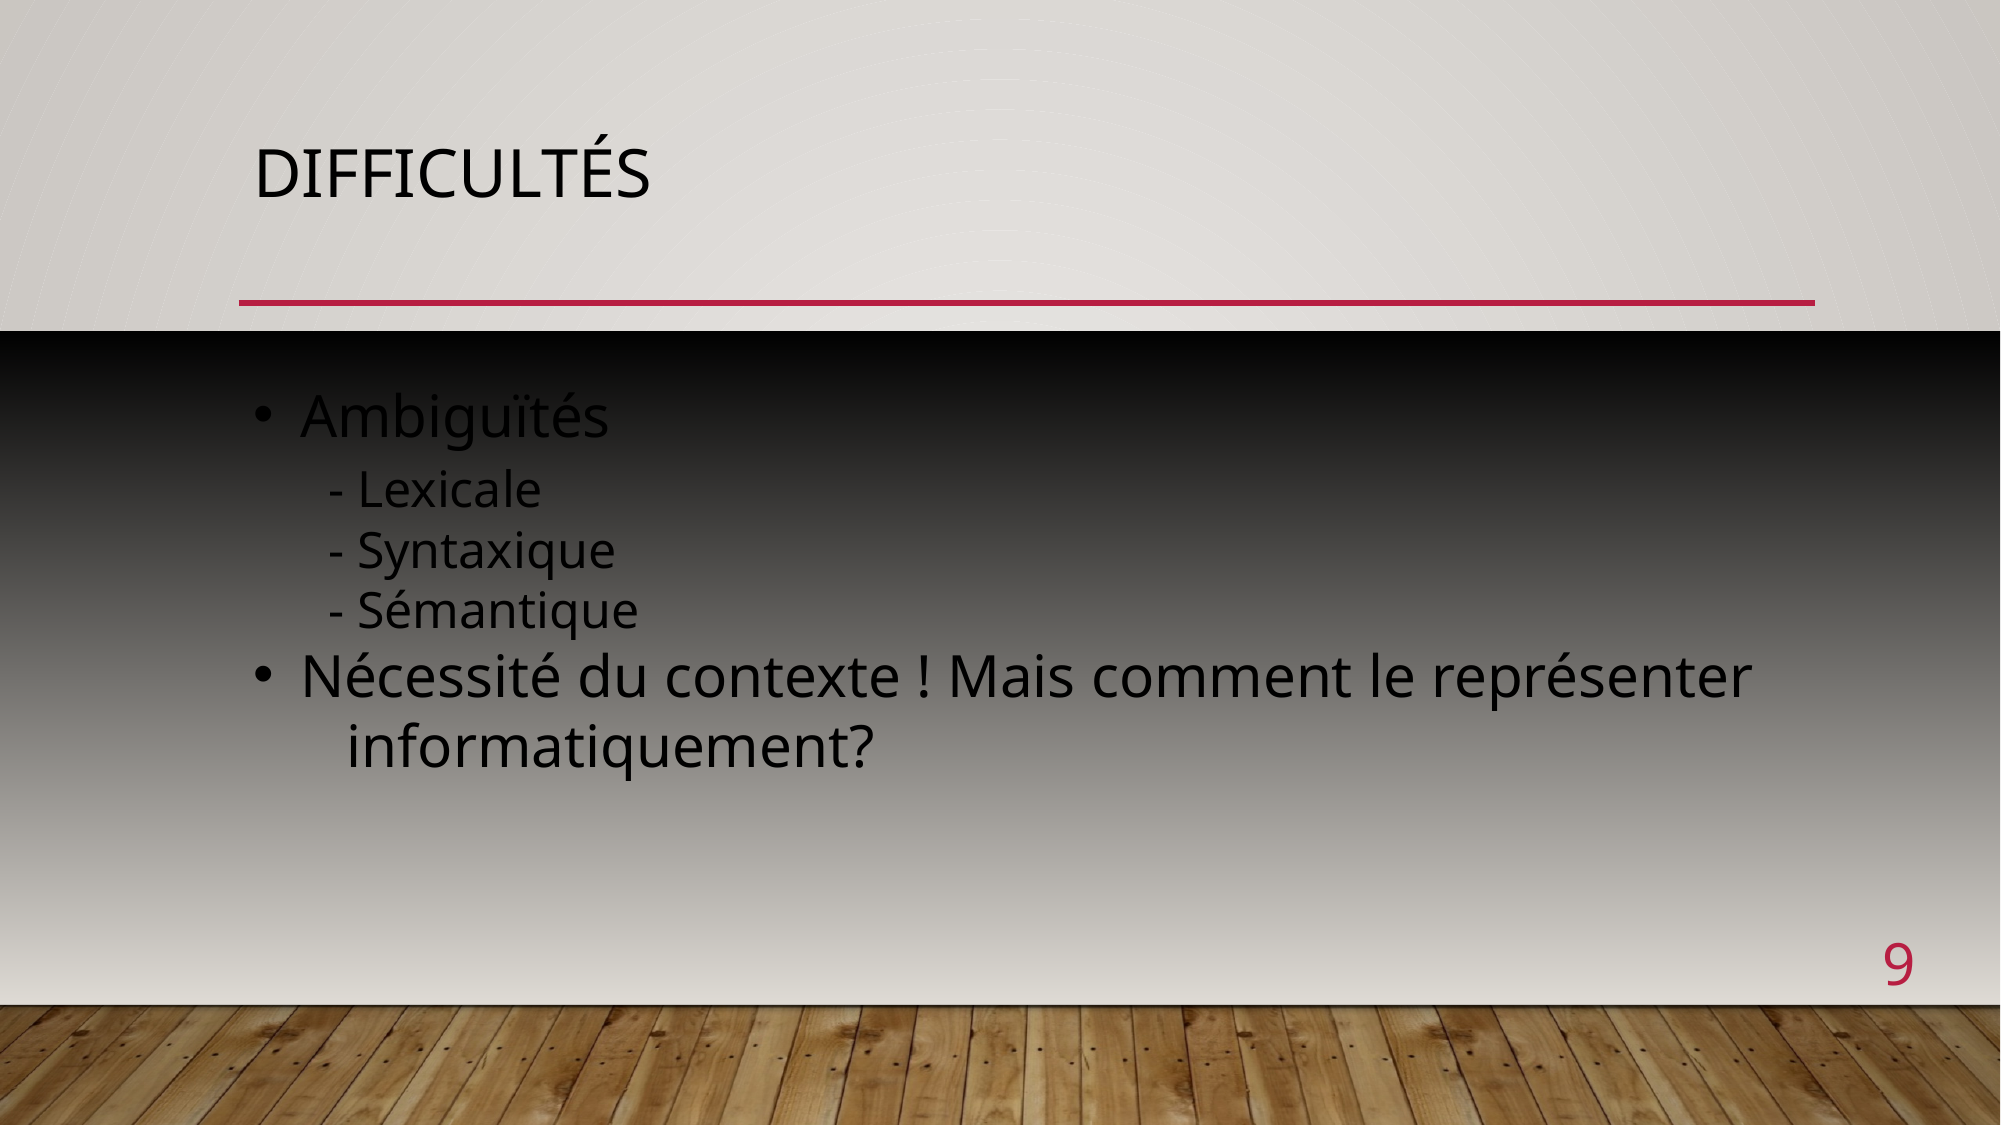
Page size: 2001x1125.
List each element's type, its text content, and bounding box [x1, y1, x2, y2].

text_box Ambiguïtés - Lexicale - Syntaxique - Sémantique Nécessité du contexte ! Mais comment le représenter informatiquement? [238, 371, 1814, 791]
title Difficultés [238, 131, 1814, 305]
text_box [1866, 919, 2000, 1003]
